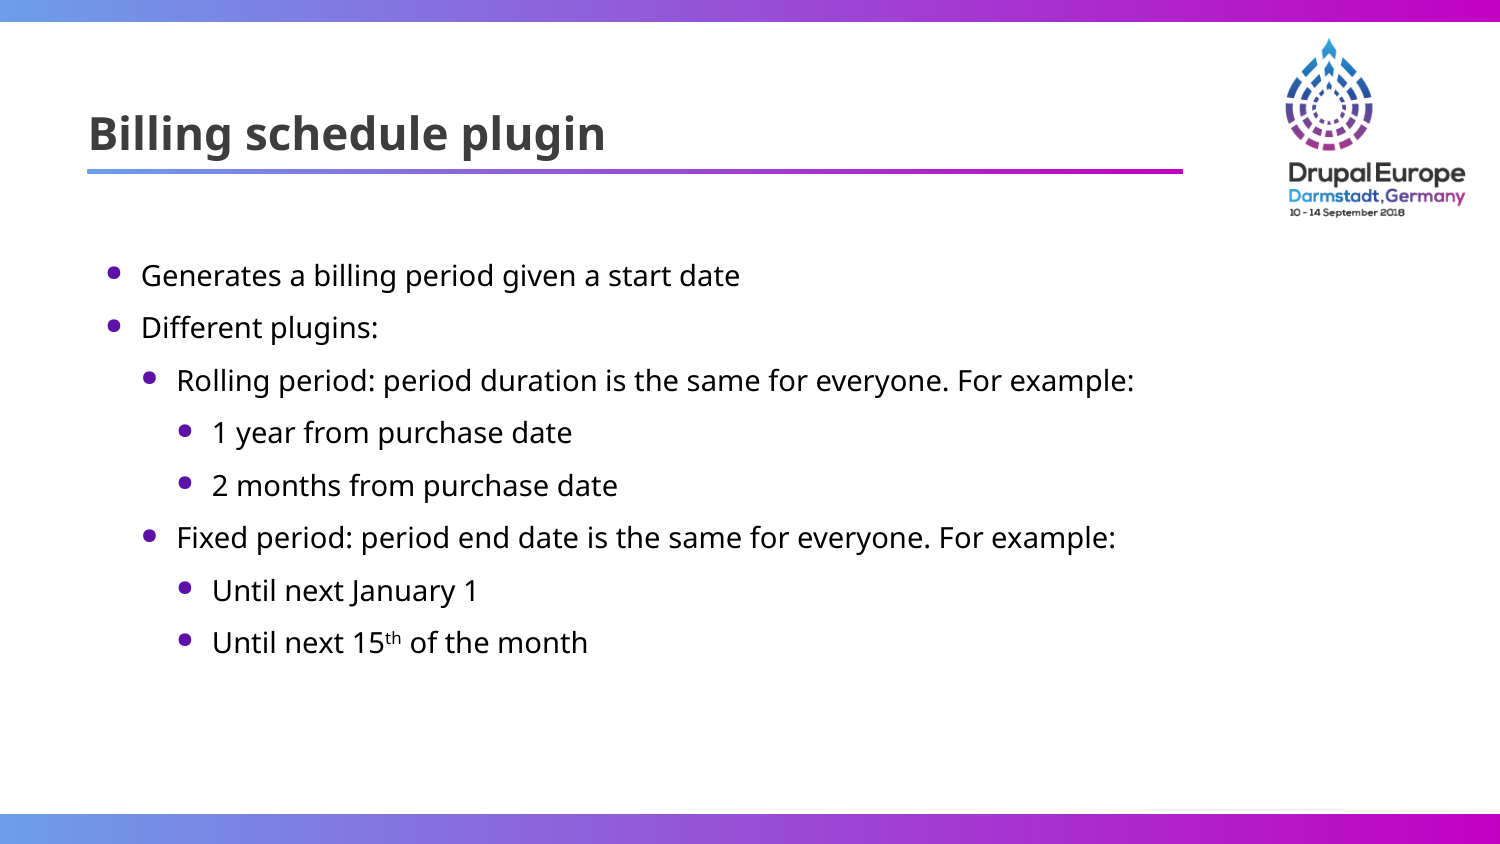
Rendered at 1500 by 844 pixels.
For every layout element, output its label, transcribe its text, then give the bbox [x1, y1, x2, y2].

text_box [0, 814, 1500, 844]
text_box Generates a billing period given a start date Different plugins: Rolling period: period duration is the same for everyone. For example: 1 year from purchase date 2 months from purchase date Fixed period: period end date is the same for everyone. For example: Until next January 1 Until next 15th of the month [90, 224, 1185, 682]
text_box [964, 169, 1183, 174]
text_box Billing schedule plugin [72, 89, 964, 176]
text_box [0, 0, 1500, 22]
picture [1285, 37, 1466, 219]
